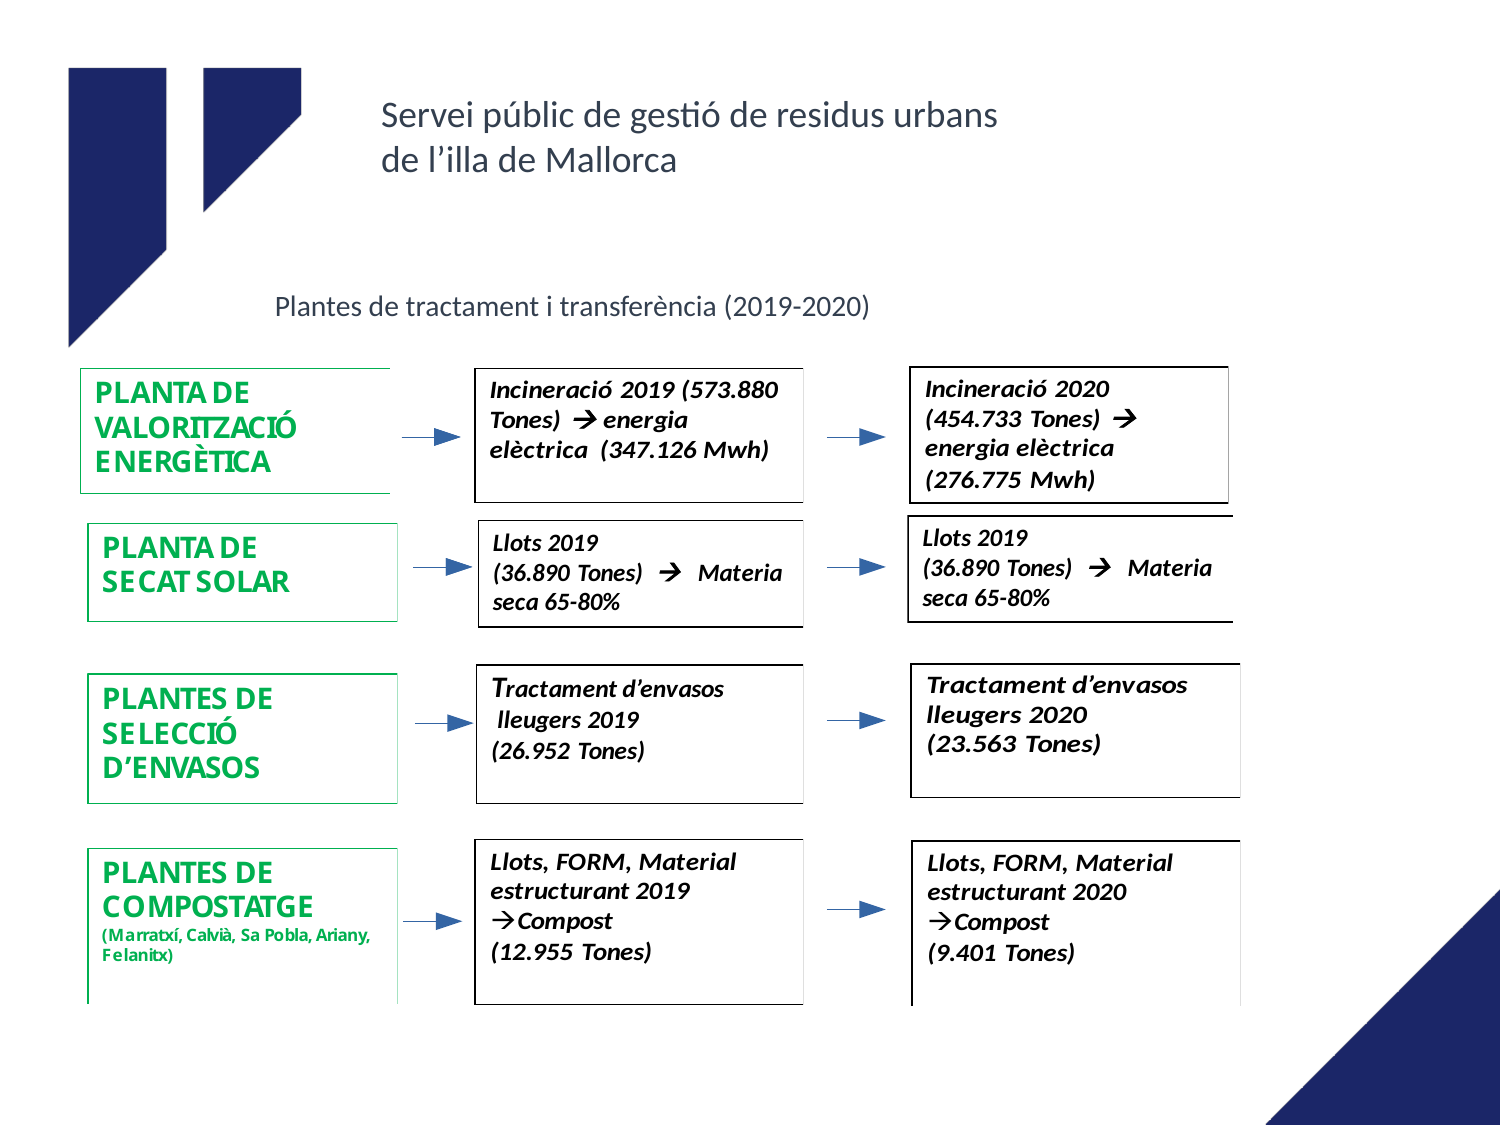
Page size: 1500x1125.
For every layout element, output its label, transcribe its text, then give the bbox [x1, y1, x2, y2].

title Plantes de tractament i transferència (2019-2020) [259, 279, 1040, 331]
title Servei públic de gestió de residus urbans de l’illa de Mallorca [366, 82, 1099, 213]
picture [0, 0, 1500, 1125]
